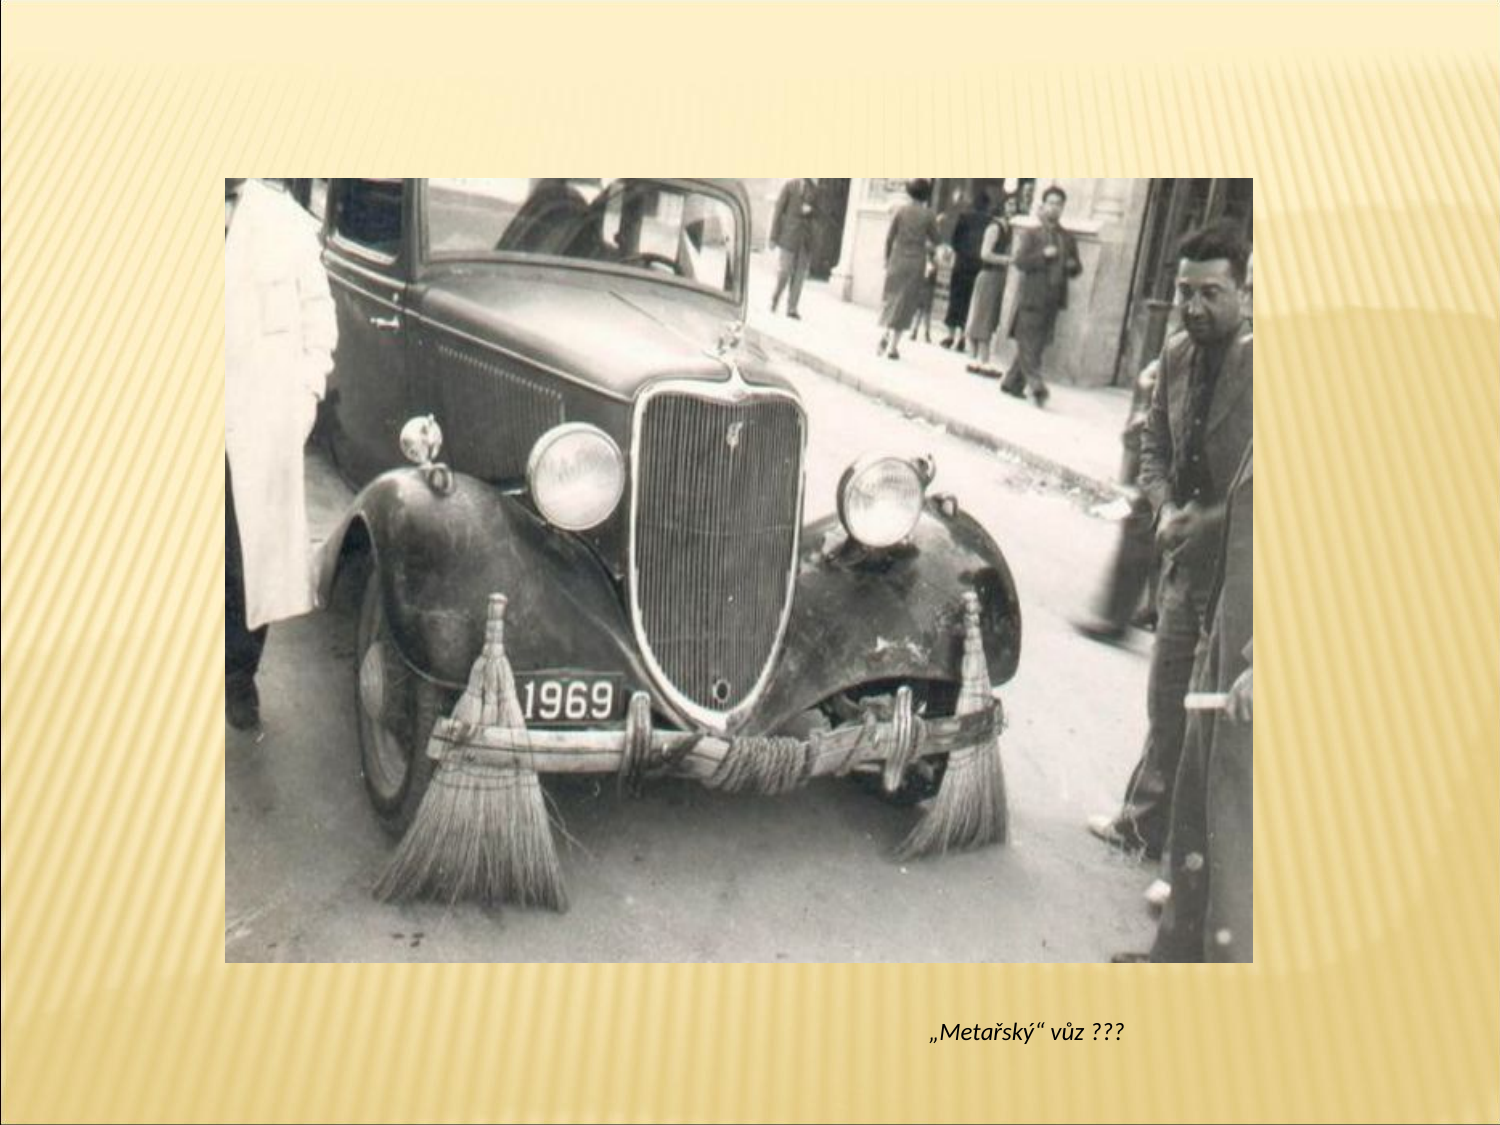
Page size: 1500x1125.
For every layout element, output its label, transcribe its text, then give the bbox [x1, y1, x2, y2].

picture [0, 0, 1500, 1125]
text_box „Metařský“ vůz ??? [914, 1007, 1278, 1054]
